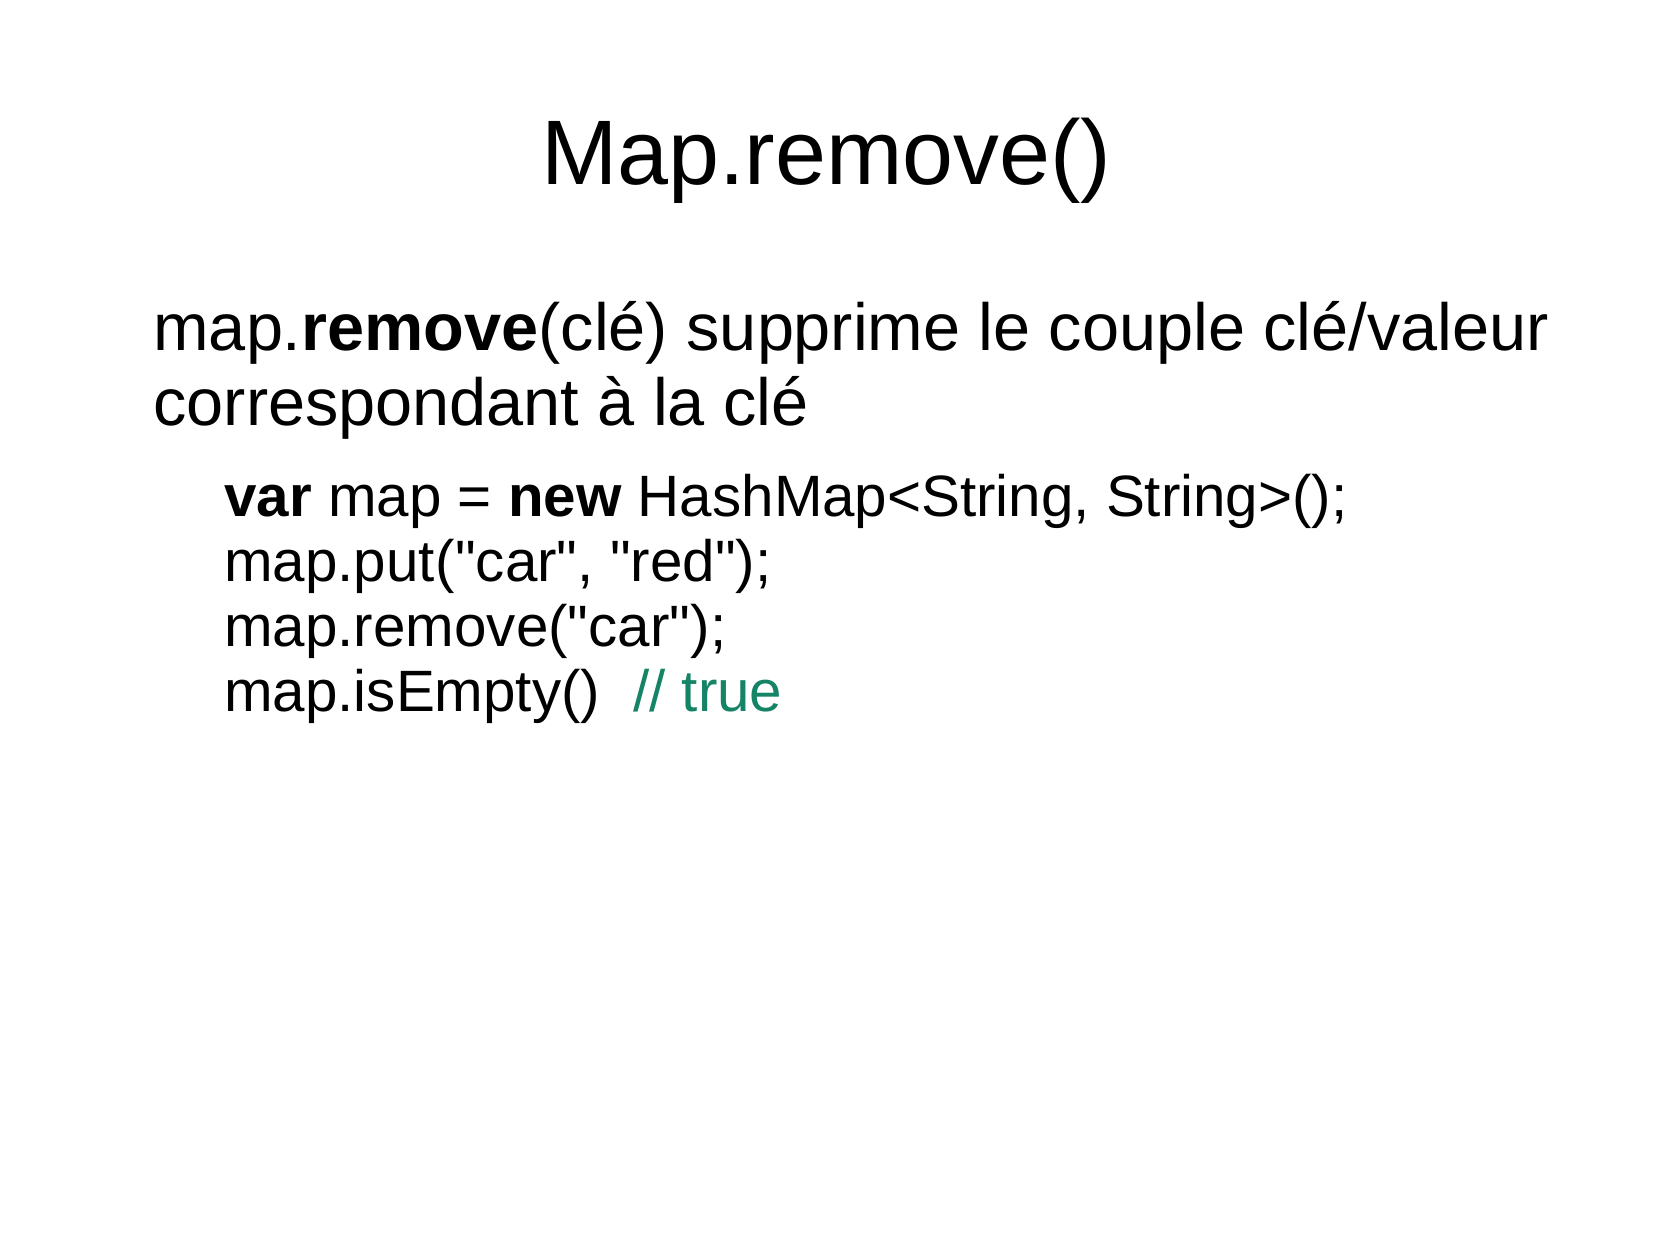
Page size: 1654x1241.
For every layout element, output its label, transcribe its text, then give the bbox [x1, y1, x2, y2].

title Map.remove() [82, 49, 1571, 257]
list map.remove(clé) supprime le couple clé/valeur correspondant à la clé var map = new HashMap<String, String>(); map.put("car", "red"); map.remove("car"); map.isEmpty() // true [82, 290, 1571, 1010]
